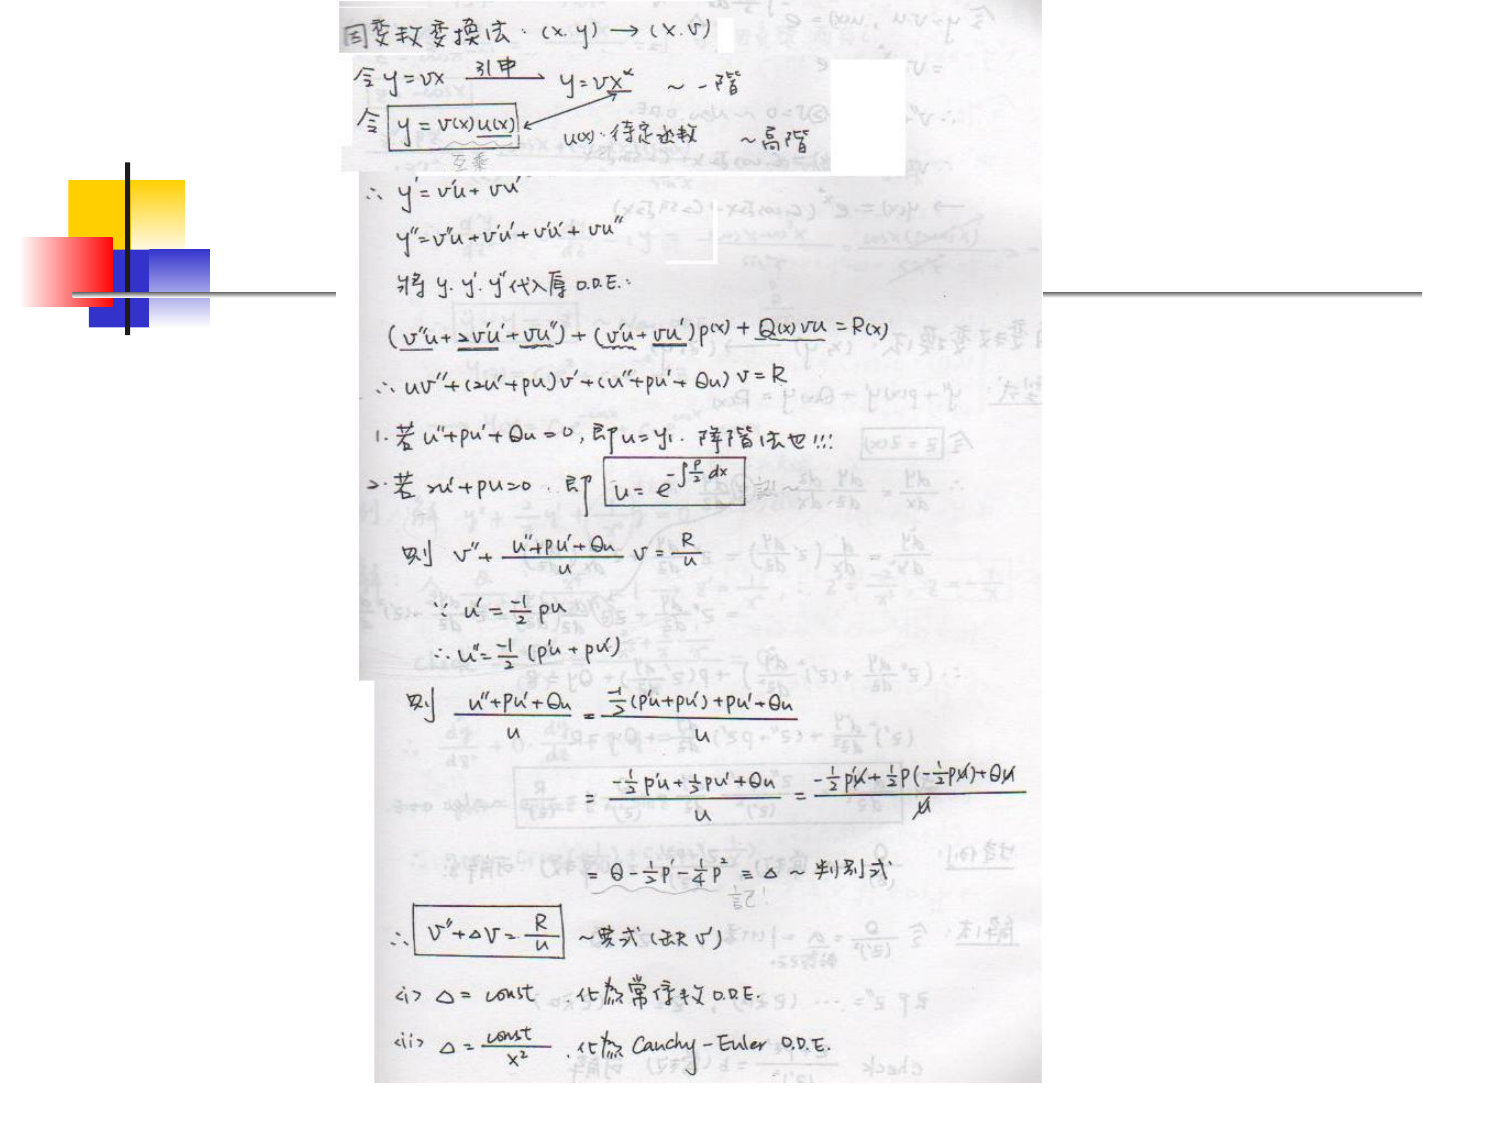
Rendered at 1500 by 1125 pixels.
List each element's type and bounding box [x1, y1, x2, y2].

picture [336, 0, 1043, 1083]
